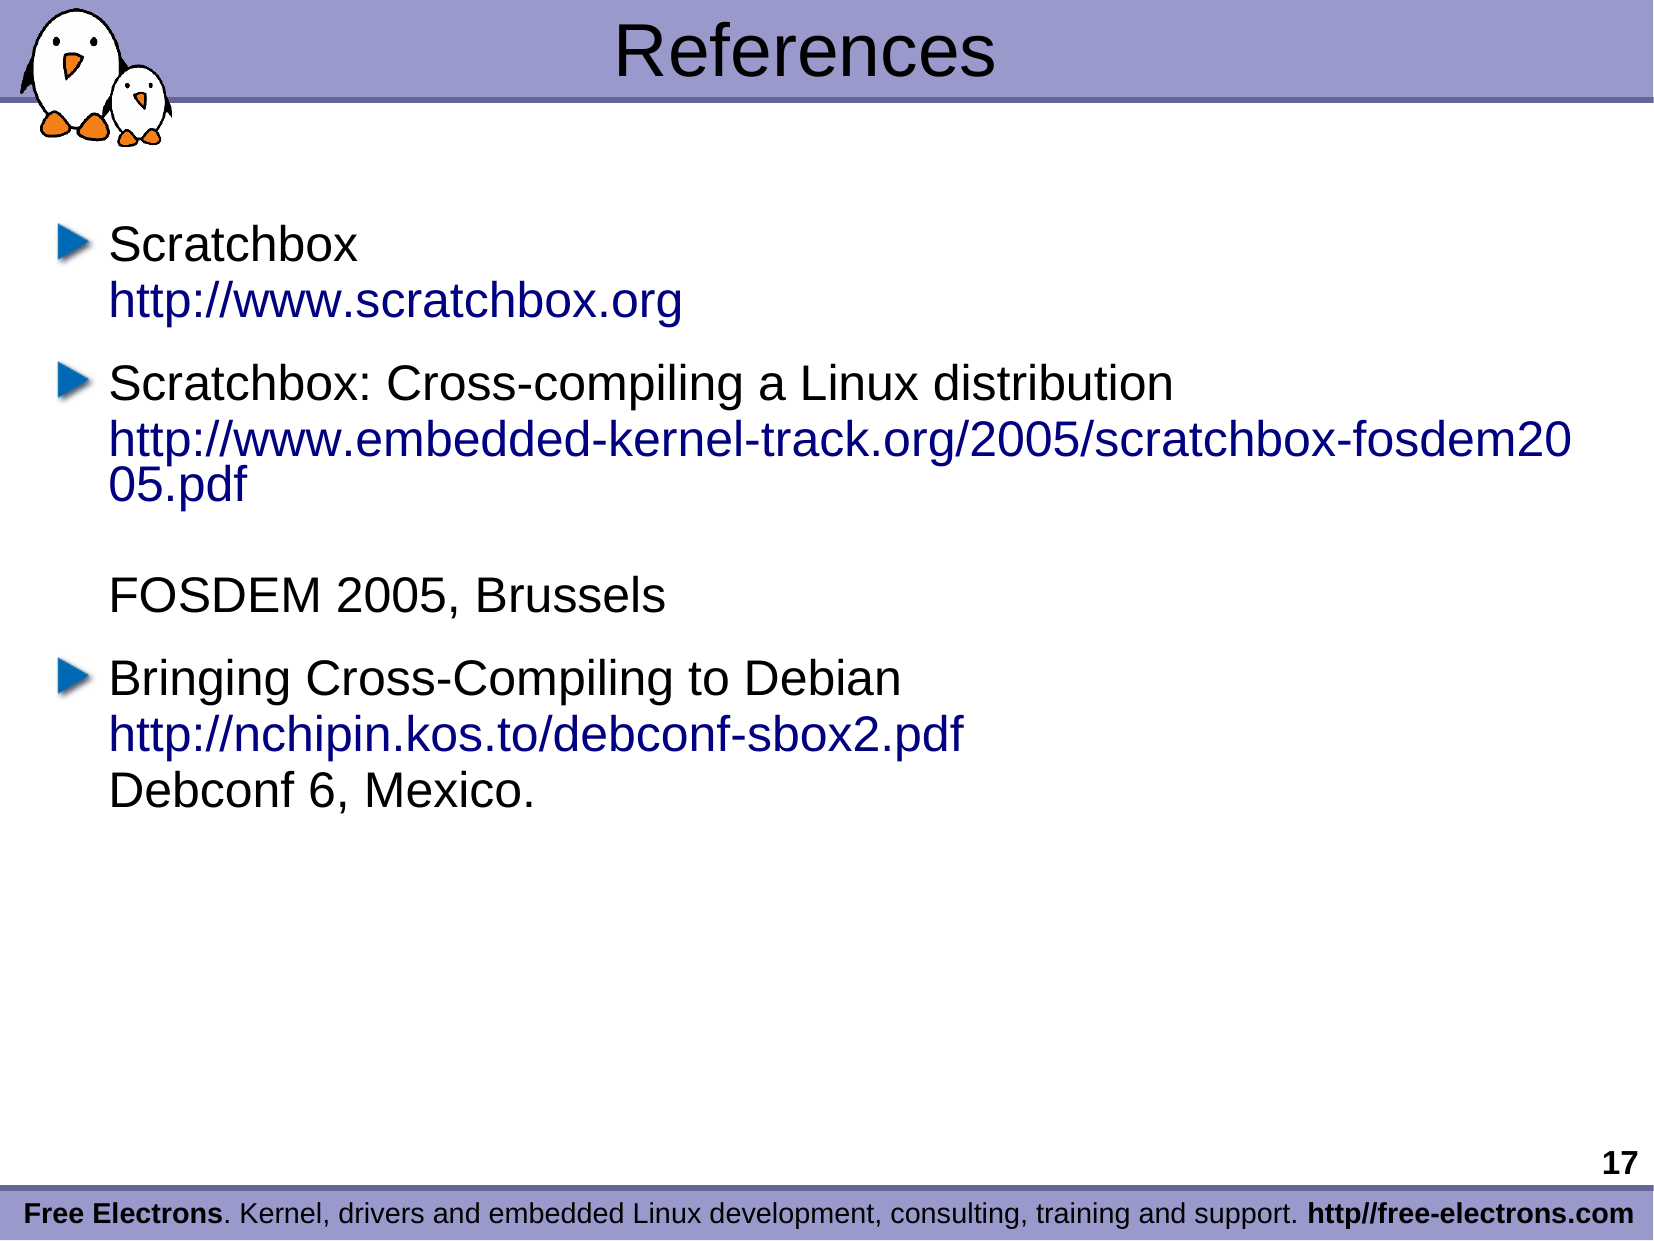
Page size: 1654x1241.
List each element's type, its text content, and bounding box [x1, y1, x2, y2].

title References [60, 0, 1551, 101]
list Scratchbox http://www.scratchbox.org Scratchbox: Cross-compiling a Linux distribution http://www.embedded-kernel-track.org/2005/scratchbox-fosdem2005.pdf FOSDEM 2005, Brussels Bringing Cross-Compiling to Debian http://nchipin.kos.to/debconf-sbox2.pdf Debconf 6, Mexico. [37, 216, 1576, 1066]
picture [20, 8, 172, 147]
